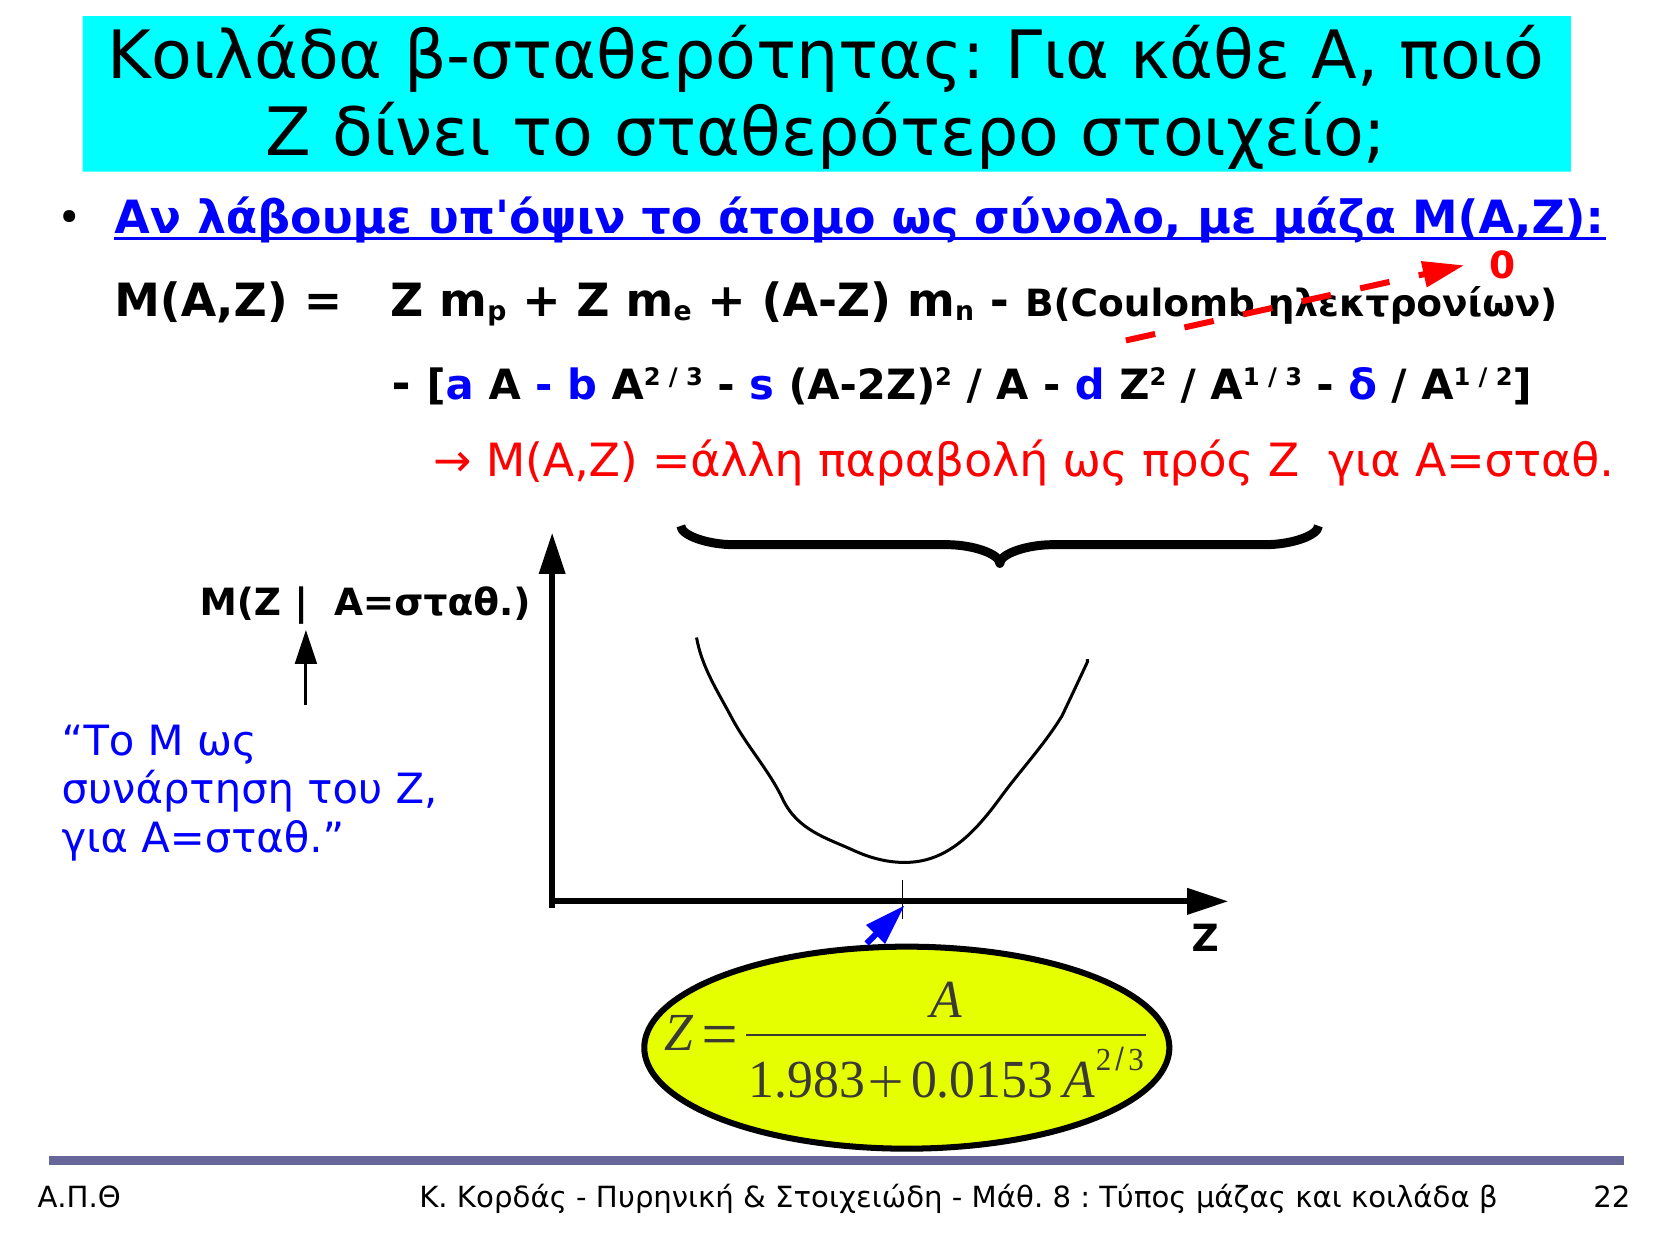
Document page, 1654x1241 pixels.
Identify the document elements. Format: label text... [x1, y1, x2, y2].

list Αν λάβουμε υπ'όψιν το άτομο ως σύνολο, με μάζα Μ(Α,Ζ): M(A,Z) = Z mp + Z me + (A-Z) mn - B(Coulomb ηλεκτρονίων) - [a A - b A2 / 3 - s (Α-2Z)2 / A - d Z2 / A1 / 3 - δ / A1 / 2] → M(A,Z) =άλλη παραβολή ως πρός Ζ για Α=σταθ. [43, 191, 1619, 1129]
title Κοιλάδα β-σταθερότητας: Για κάθε Α, ποιό Ζ δίνει το σταθερότερο στοιχείο; [82, 16, 1571, 172]
chart [648, 966, 1161, 1112]
text_box [751, 1129, 1063, 1149]
text_box Μ(Ζ | Α=σταθ.) [184, 572, 560, 632]
text_box Ζ [1176, 909, 1552, 969]
text_box “Το Μ ως συνάρτηση του Ζ, για Α=σταθ.” [46, 709, 497, 871]
